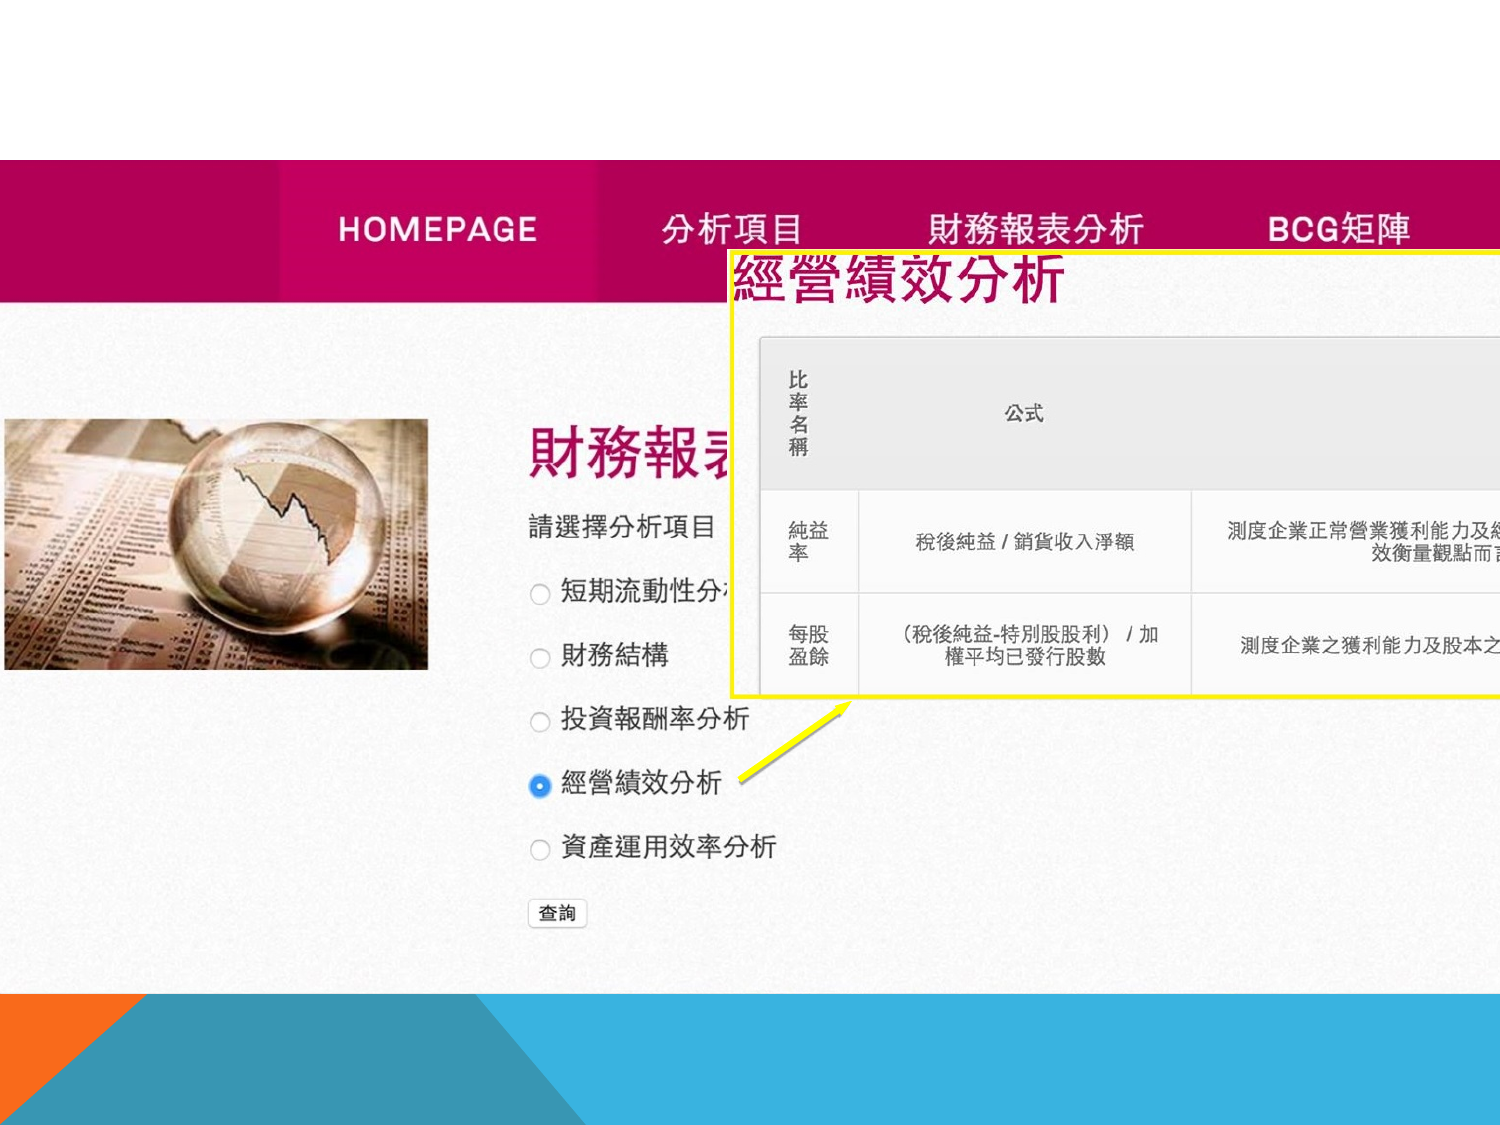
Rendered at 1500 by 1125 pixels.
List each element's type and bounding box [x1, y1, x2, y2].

picture [0, 160, 1500, 994]
